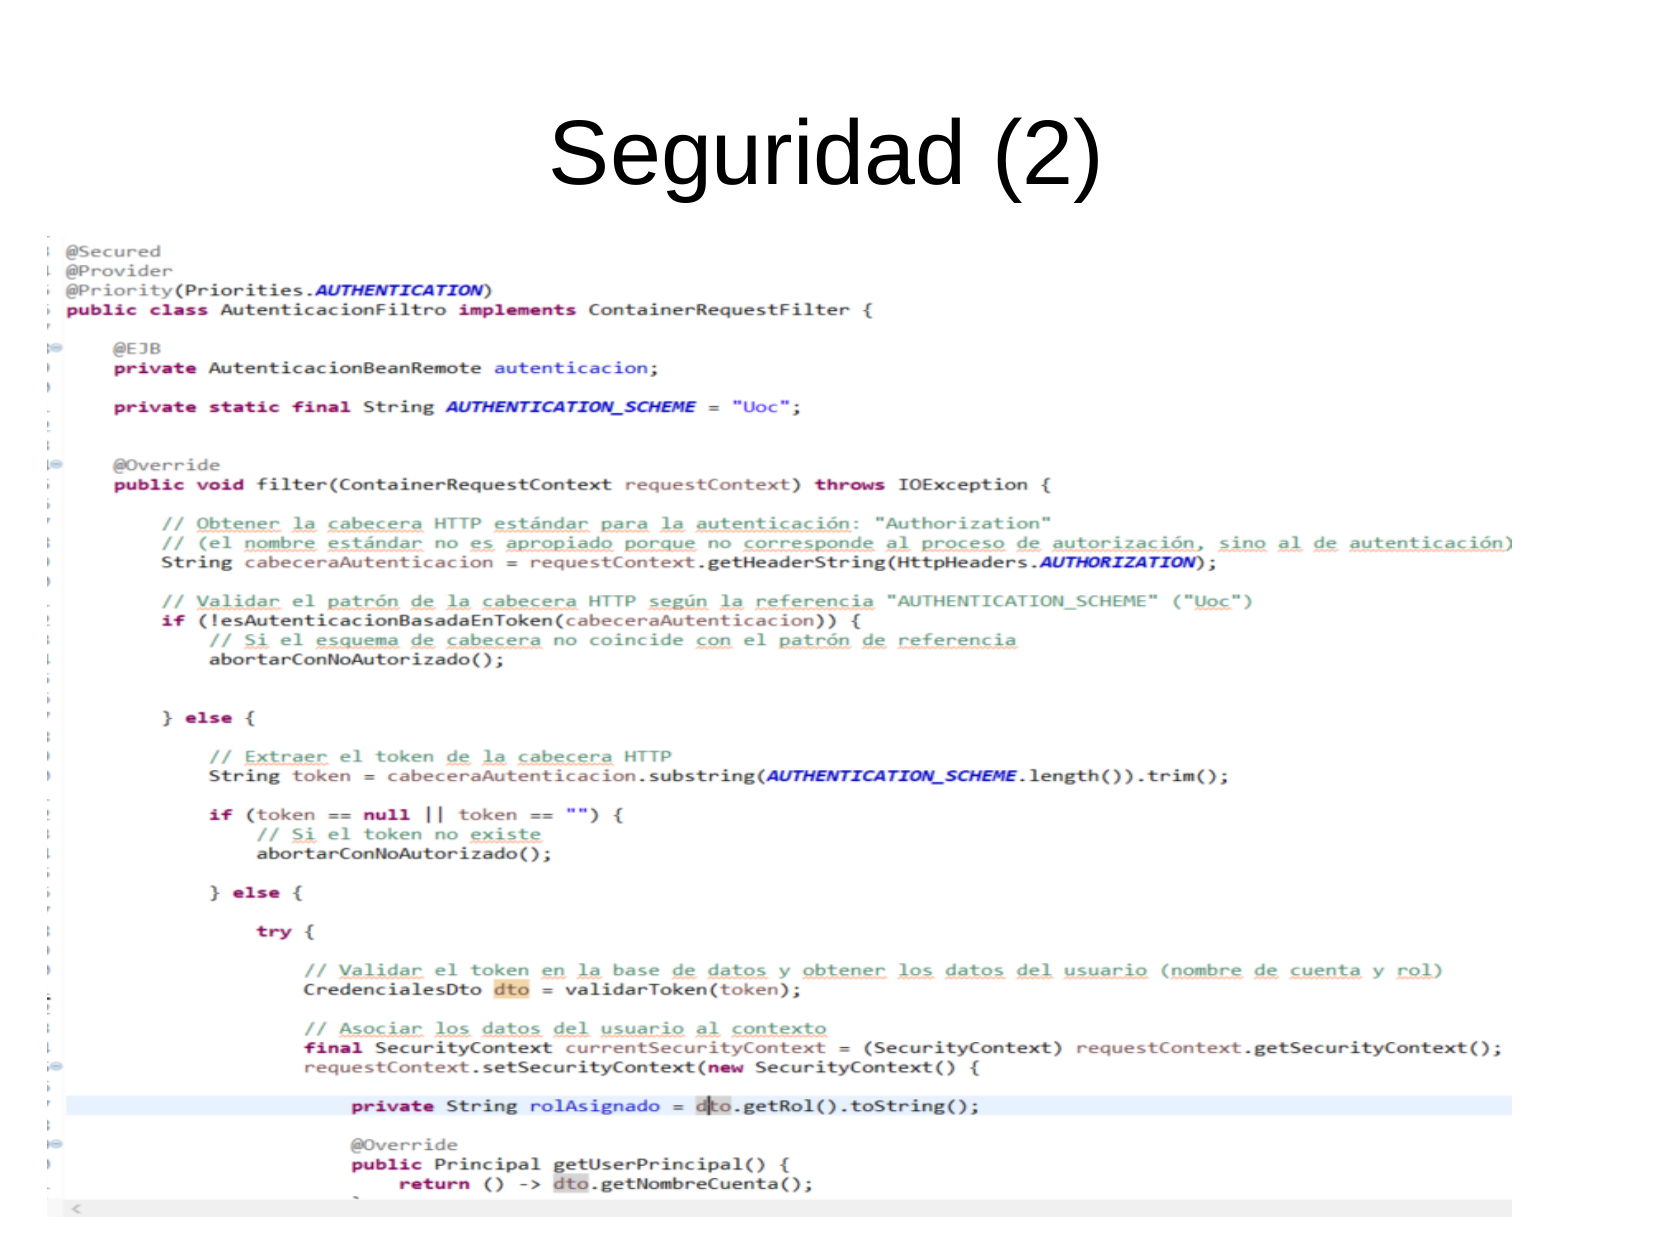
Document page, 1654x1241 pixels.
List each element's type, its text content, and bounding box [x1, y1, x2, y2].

title Seguridad (2) [82, 49, 1571, 257]
picture [47, 236, 1512, 1217]
